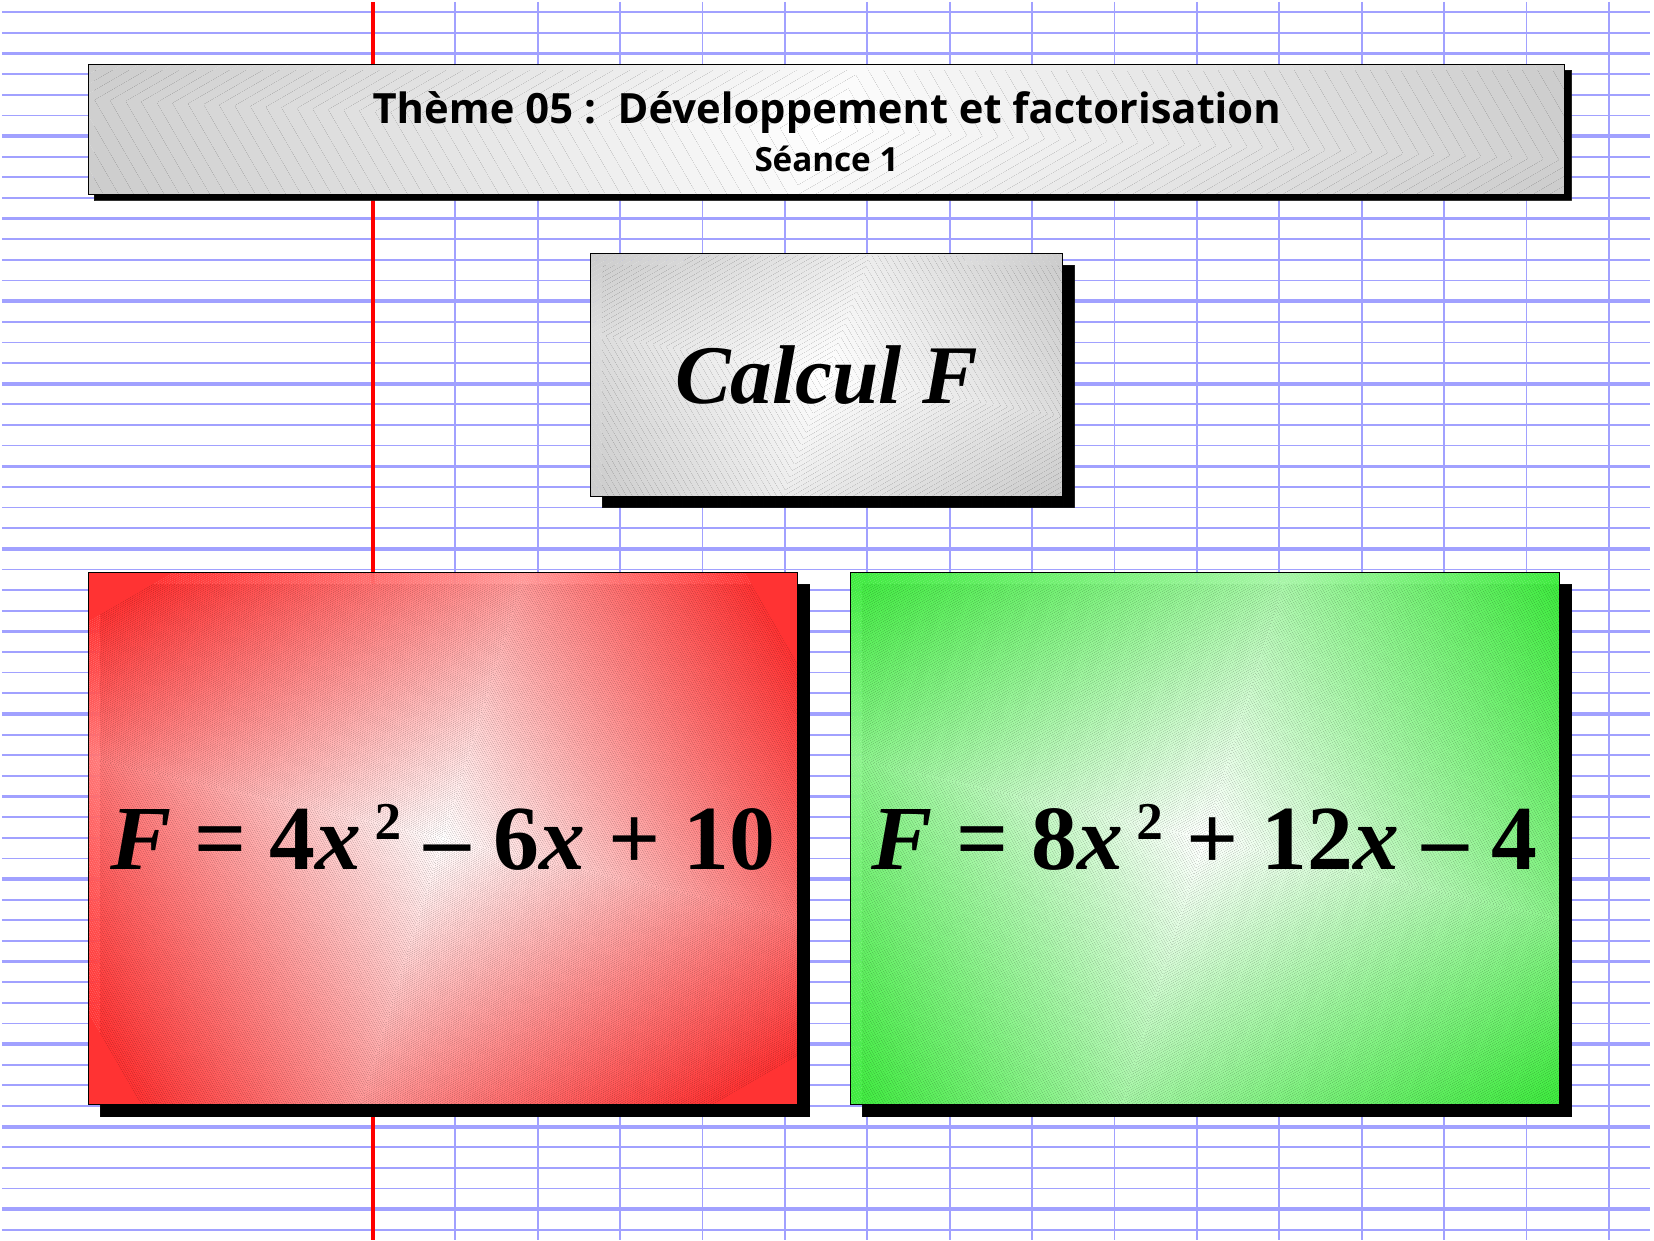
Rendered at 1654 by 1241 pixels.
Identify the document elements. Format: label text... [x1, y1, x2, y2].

picture [0, 0, 1654, 1241]
text_box F = 8x 2 + 12x – 4 [850, 572, 1560, 1105]
text_box Calcul F [590, 253, 1063, 497]
text_box Thème 05 : Développement et factorisation Séance 1 [88, 64, 1565, 195]
text_box F = 4x 2 – 6x + 10 [88, 572, 798, 1105]
